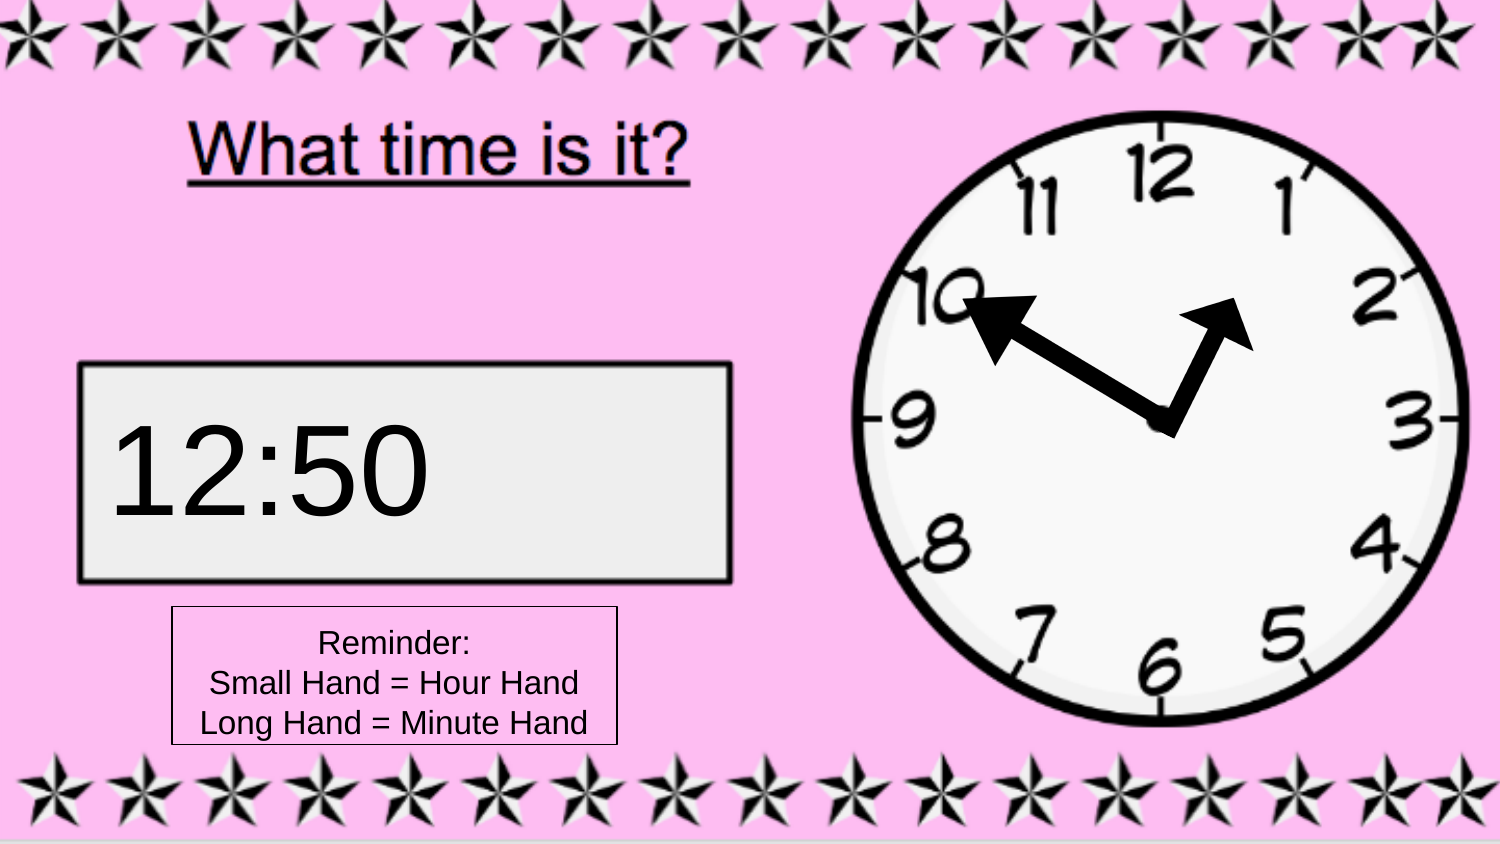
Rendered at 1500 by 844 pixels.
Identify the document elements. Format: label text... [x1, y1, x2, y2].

text_box Reminder: Small Hand = Hour Hand Long Hand = Minute Hand [171, 606, 617, 745]
text_box 12:50 [92, 371, 729, 572]
picture [0, 0, 1500, 844]
